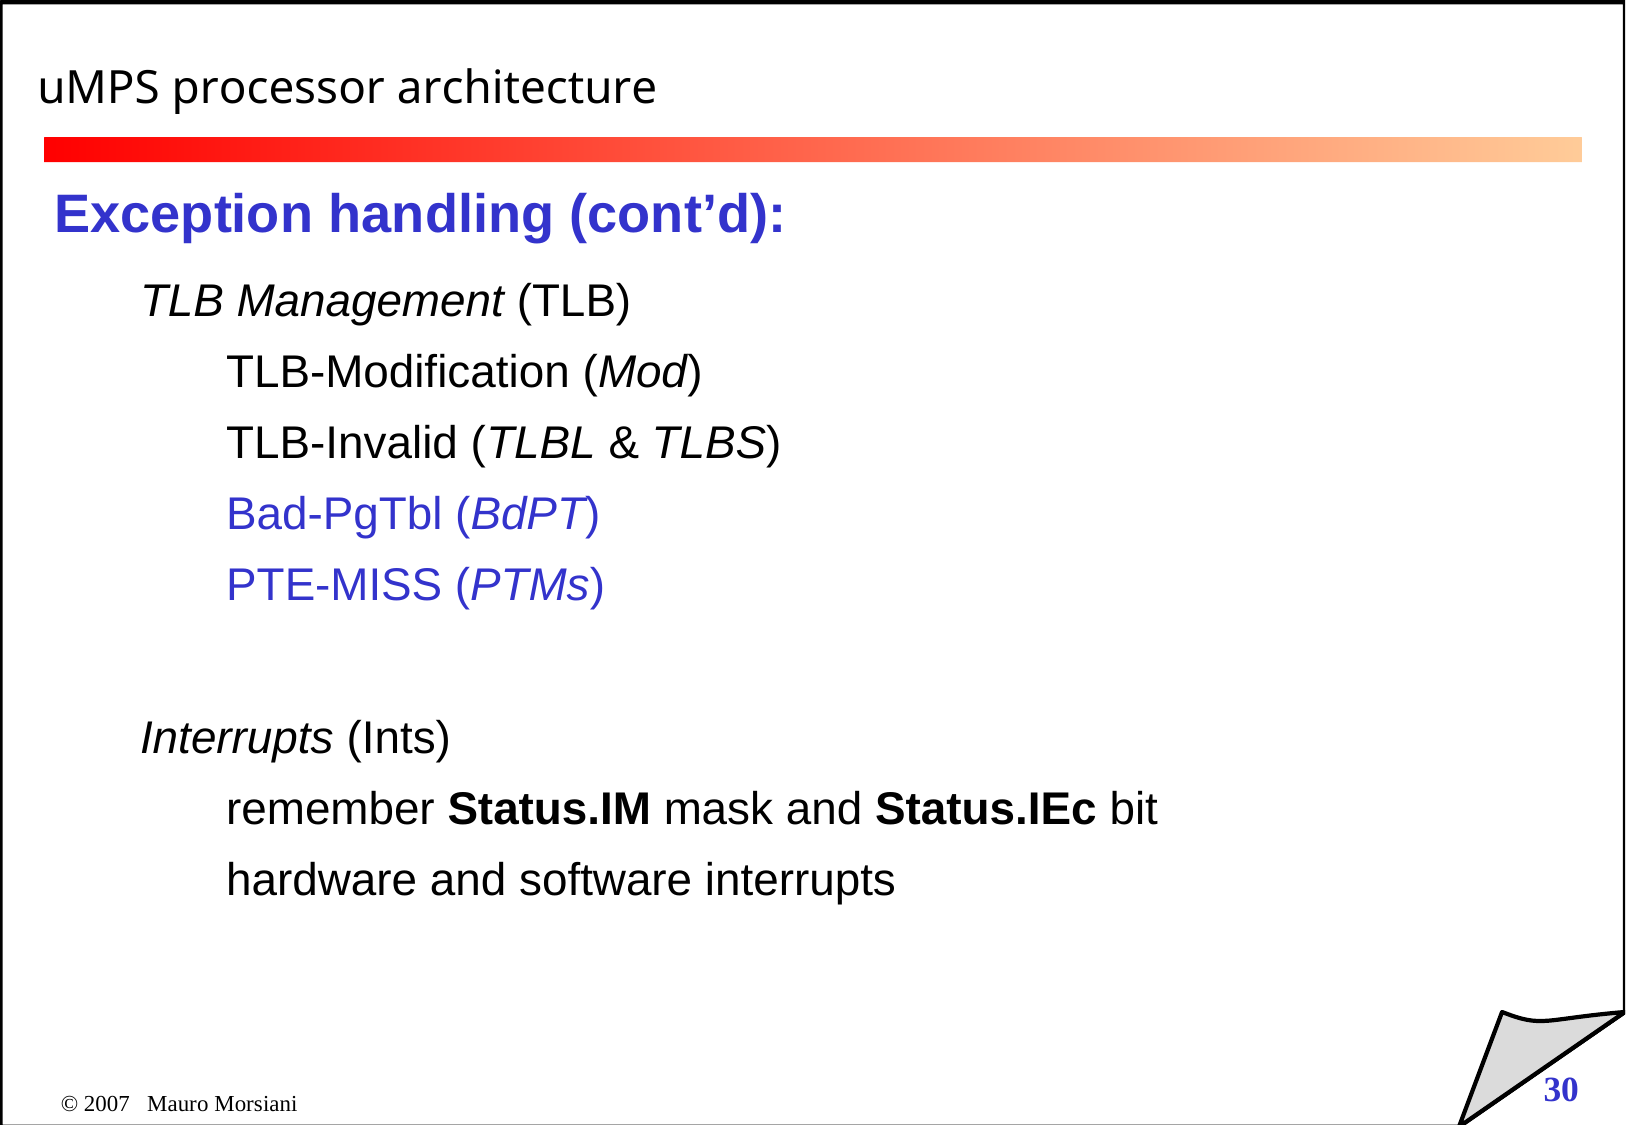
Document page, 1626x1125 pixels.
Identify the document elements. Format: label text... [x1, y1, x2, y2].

list Exception handling (cont’d): TLB Management (TLB) TLB-Modification (Mod) TLB-Invalid (TLBL & TLBS) Bad-PgTbl (BdPT) PTE-MISS (PTMs) Interrupts (Ints) remember Status.IM mask and Status.IEc bit hardware and software interrupts [54, 183, 1571, 1120]
title uMPS processor architecture [37, 44, 1588, 131]
